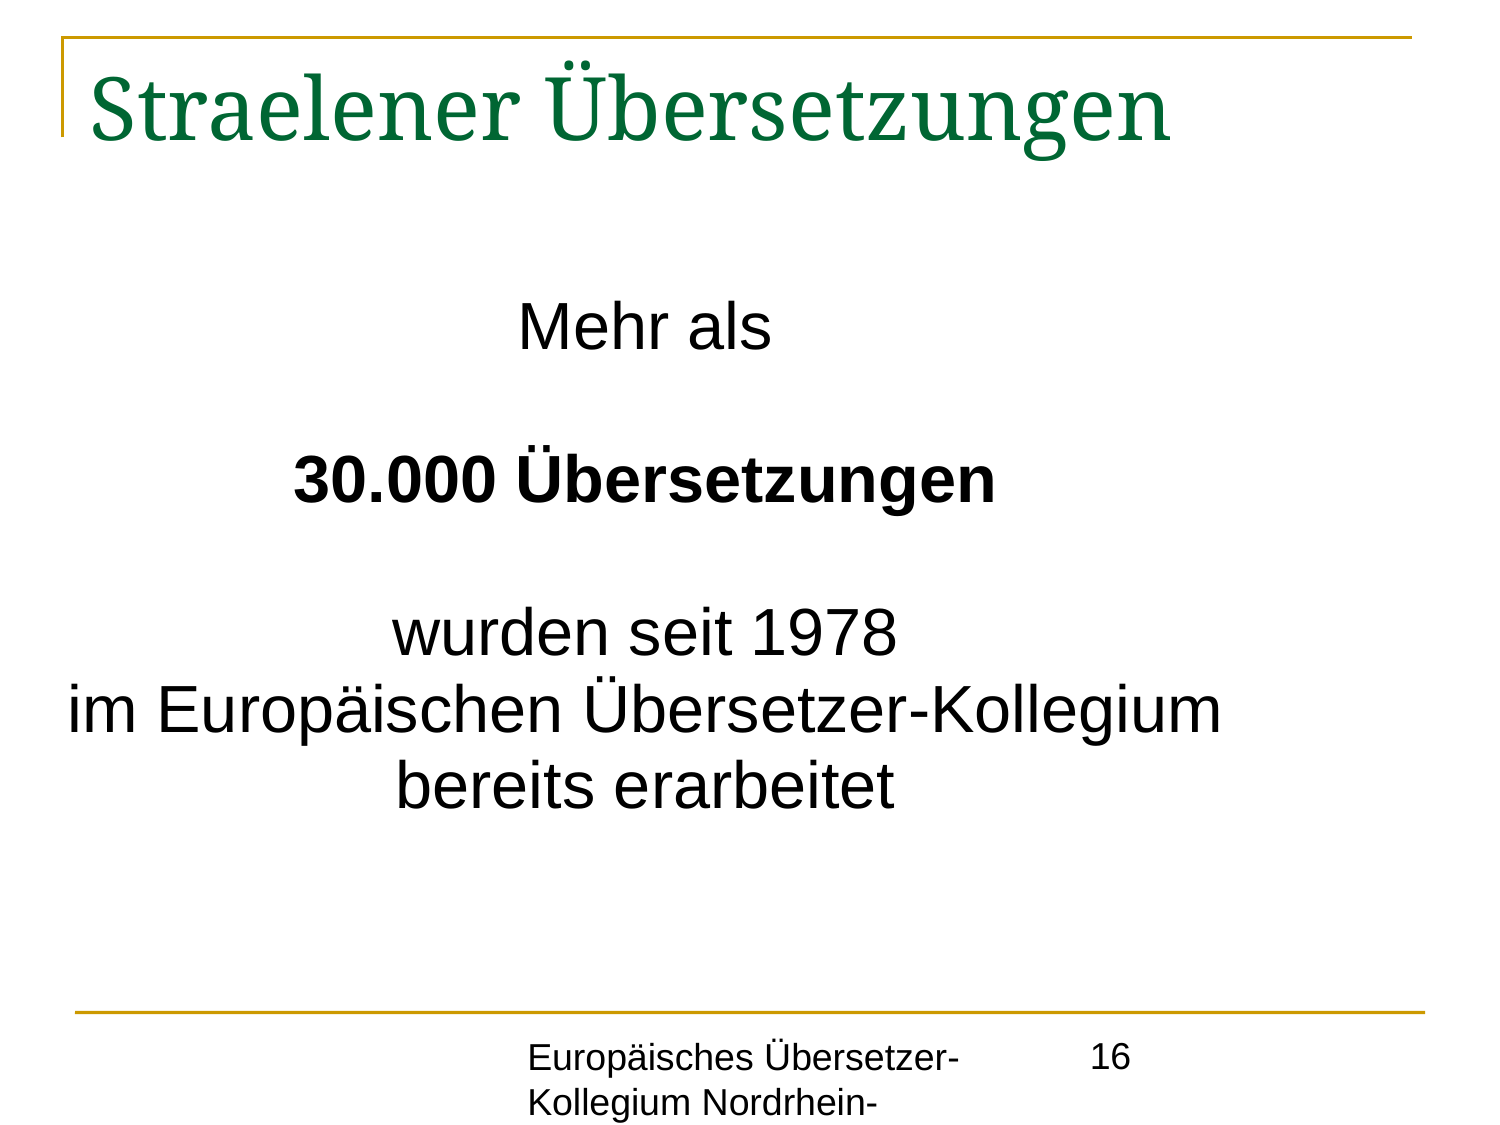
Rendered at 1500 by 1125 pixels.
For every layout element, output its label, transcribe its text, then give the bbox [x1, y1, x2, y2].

text_box Europäisches Übersetzer-Kollegium Nordrhein-Westfalen in Straelen [512, 1025, 988, 1100]
text_box [1074, 1024, 1425, 1100]
title Straelener Übersetzungen [75, 45, 1425, 233]
list Mehr als 30.000 Übersetzungen wurden seit 1978 im Europäischen Übersetzer-Kollegium bereits erarbeitet [53, 290, 1404, 906]
